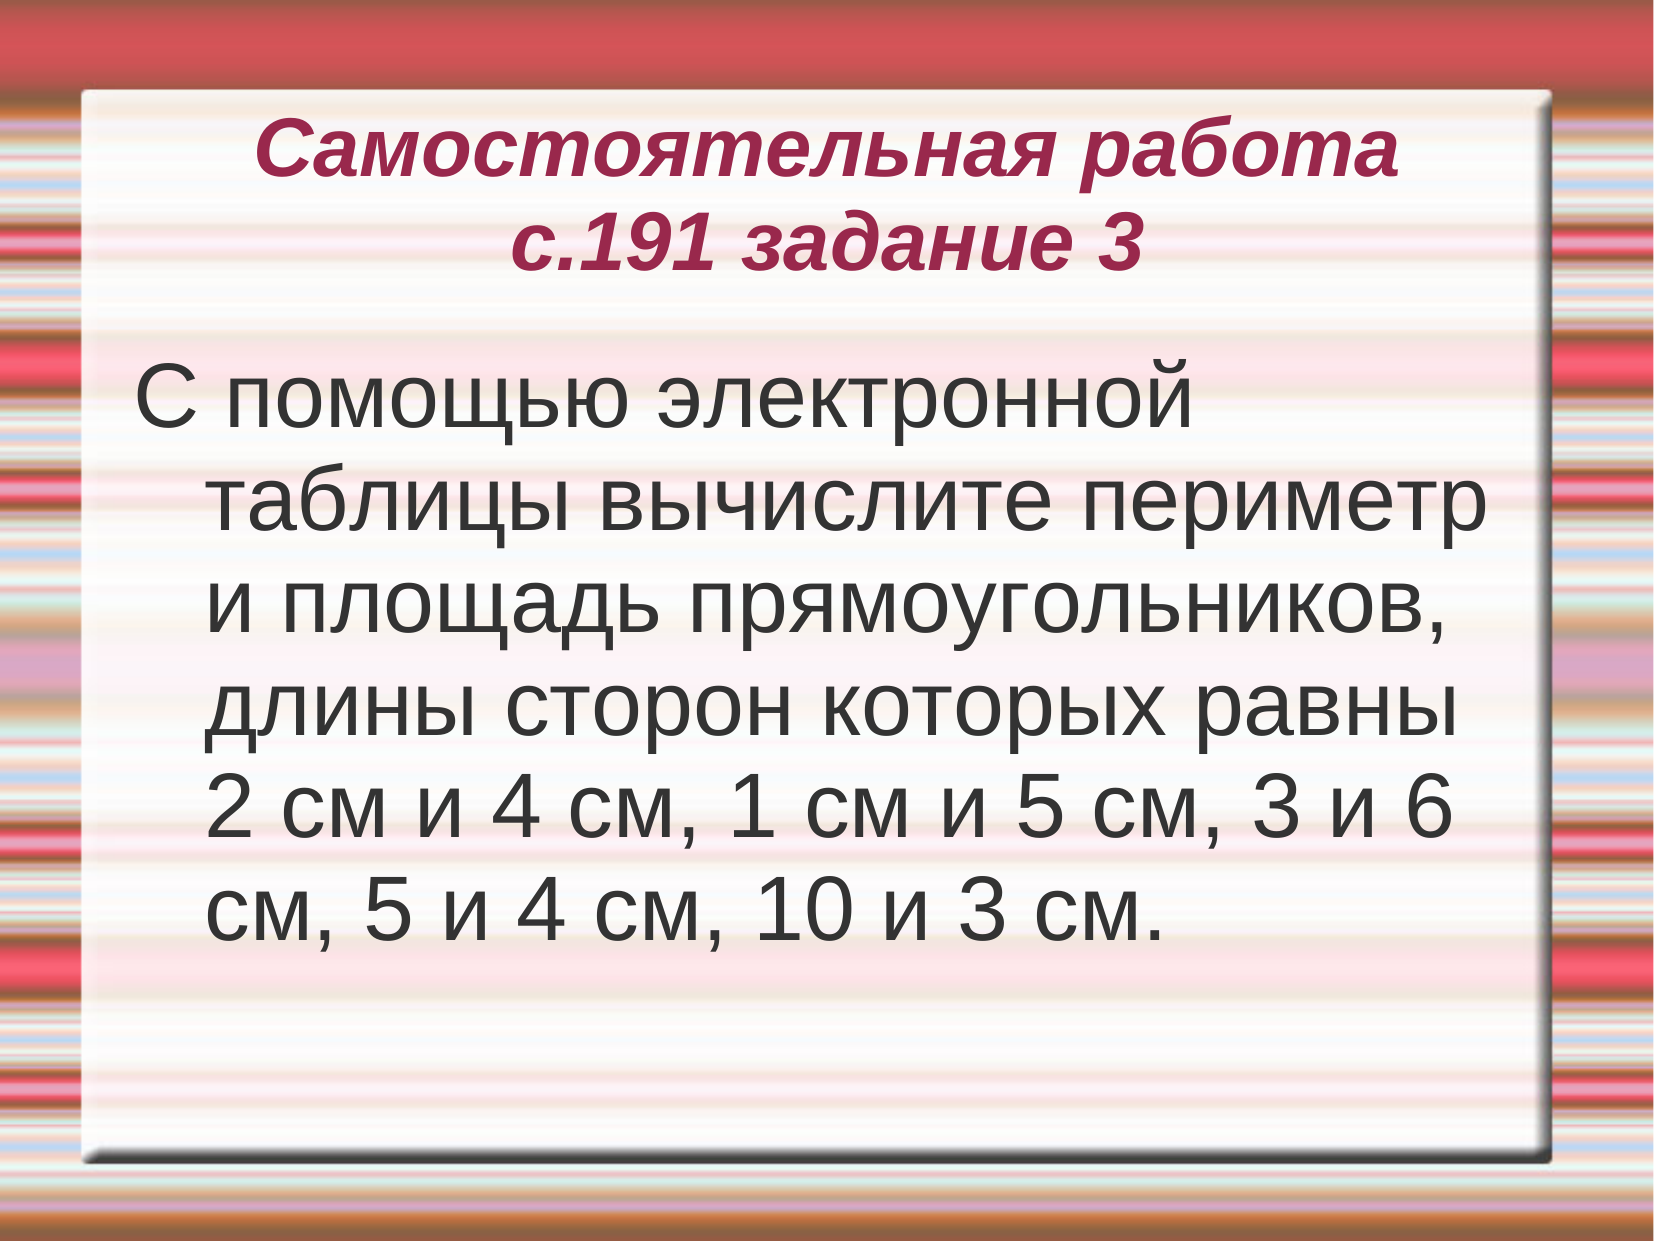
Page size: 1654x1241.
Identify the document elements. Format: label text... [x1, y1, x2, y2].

title Самостоятельная работа с.191 задание 3 [121, 97, 1534, 292]
picture [0, 0, 1654, 1241]
list С помощью электронной таблицы вычислите периметр и площадь прямоугольников, длины сторон которых равны 2 см и 4 см, 1 см и 5 см, 3 и 6 см, 5 и 4 см, 10 и 3 см. [121, 344, 1534, 1112]
